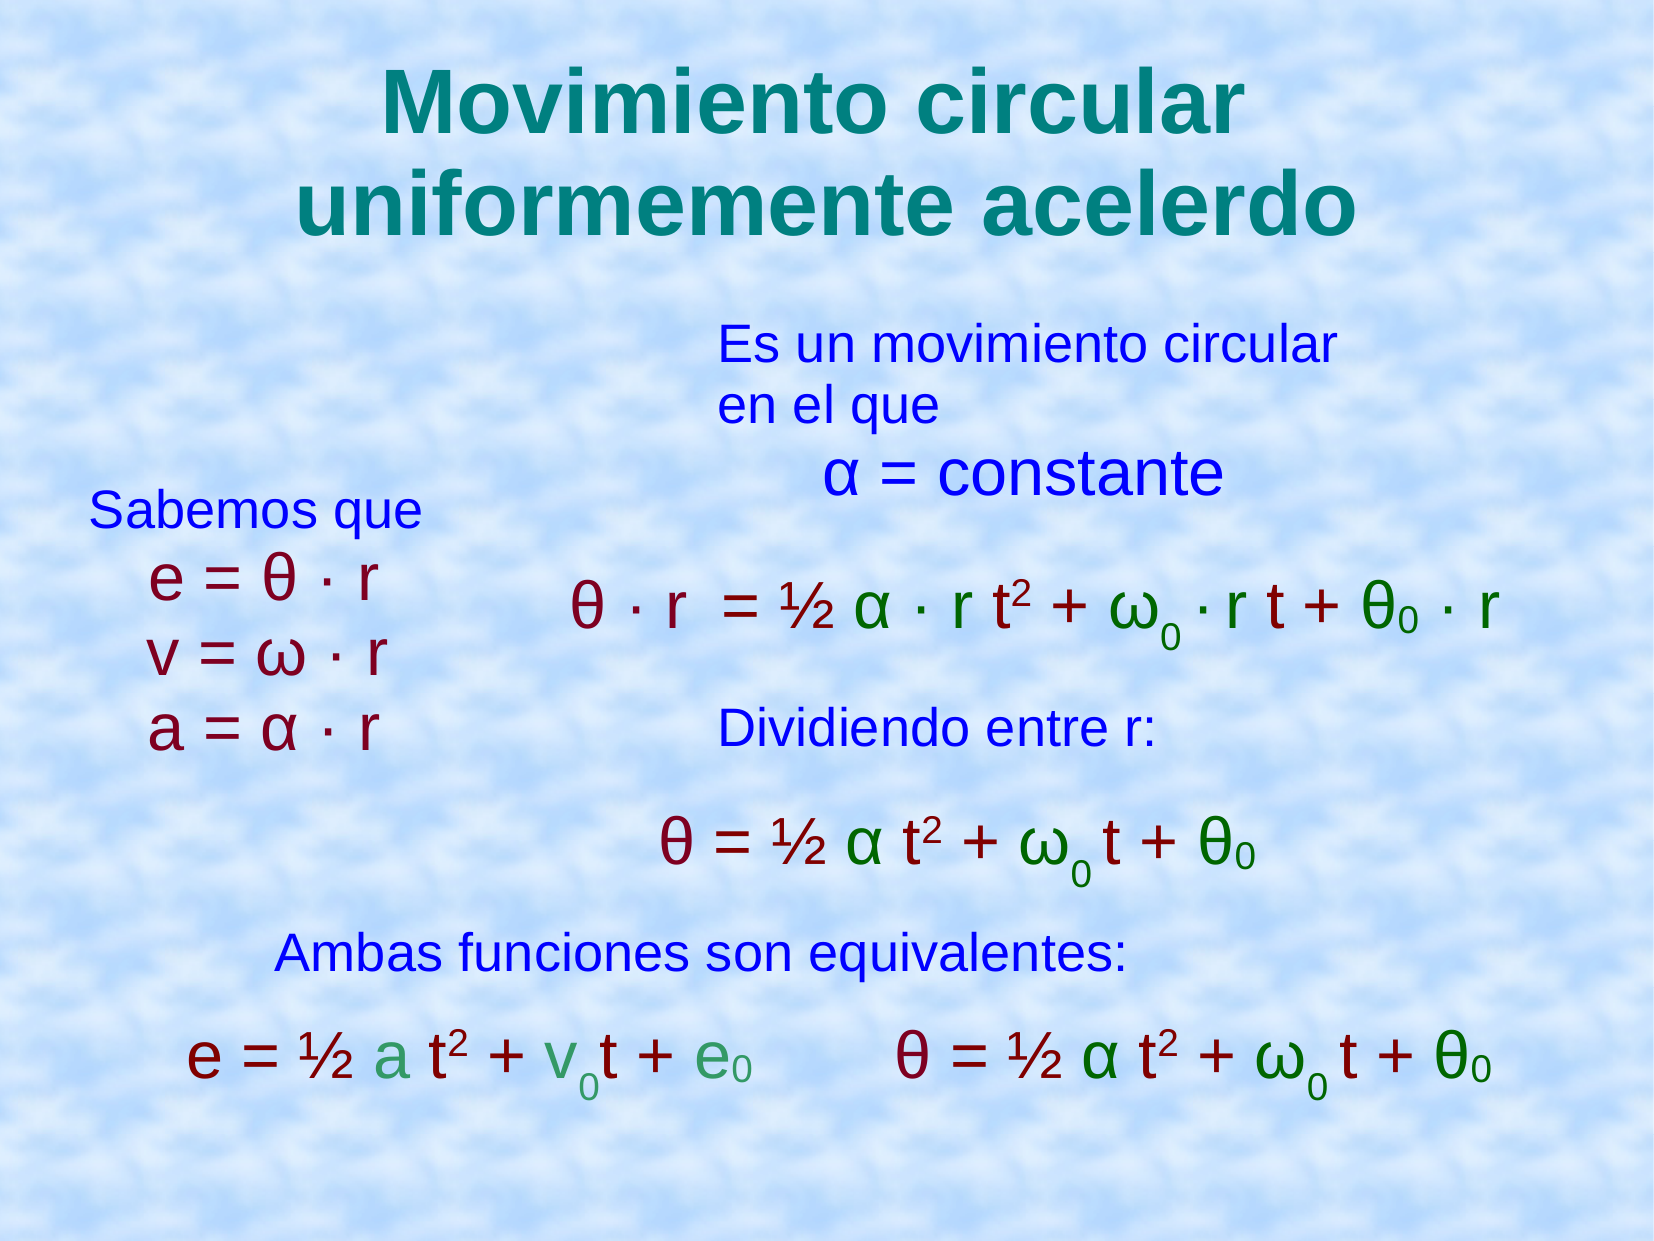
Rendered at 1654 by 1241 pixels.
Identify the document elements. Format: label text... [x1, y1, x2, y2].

text_box θ = ½ α t2 + ω0 t + θ0 [501, 797, 1329, 909]
picture [0, 0, 1654, 1241]
text_box θ · r = ½ α · r t2 + ω0 · r t + θ0 · r [413, 561, 1565, 673]
text_box Sabemos que e = θ · r v = ω · r a = α · r [0, 472, 473, 773]
text_box θ = ½ α t2 + ω0 t + θ0 [738, 1010, 1565, 1123]
text_box Es un movimiento circular en el que α = constante [561, 306, 1418, 518]
text_box e = ½ a t2 + v0t + e0 [29, 1010, 738, 1123]
title Movimiento circular uniformemente acelerdo [82, 49, 1571, 257]
text_box Dividiendo entre r: [561, 690, 1477, 827]
text_box Ambas funciones son equivalentes: [118, 915, 1477, 1052]
